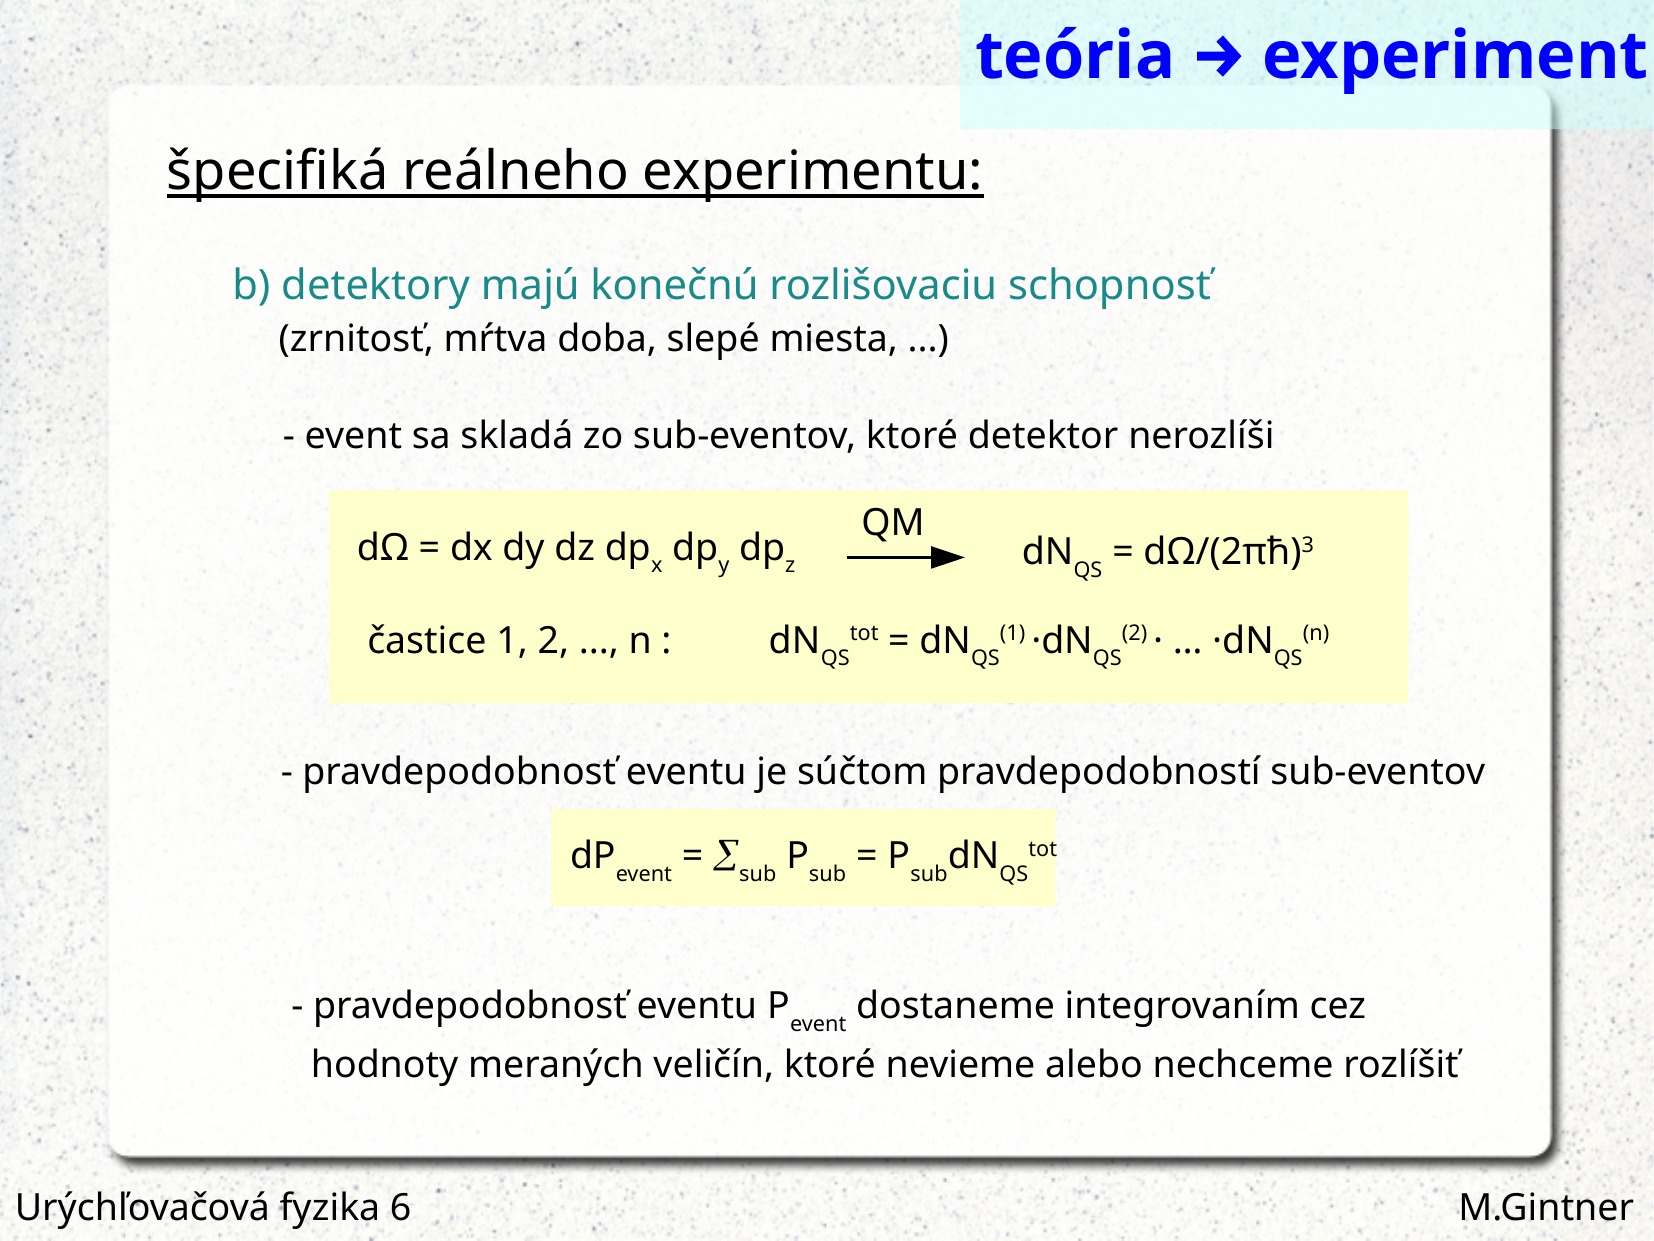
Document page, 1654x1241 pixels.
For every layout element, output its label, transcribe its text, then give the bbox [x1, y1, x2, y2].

text_box - pravdepodobnosť eventu Pevent dostaneme integrovaním cez hodnoty meraných veličín, ktoré nevieme alebo nechceme rozlíšiť [276, 971, 1468, 1099]
text_box - pravdepodobnosť eventu je súčtom pravdepodobností sub-eventov [266, 737, 1480, 805]
text_box QM [846, 487, 943, 555]
picture [0, 0, 1654, 1241]
text_box teória → experiment [960, 0, 1651, 130]
text_box [551, 808, 1056, 906]
text_box dNQS = dΩ/(2πħ)3 [1007, 517, 1351, 593]
text_box Urýchľovačová fyzika 6 [0, 1173, 445, 1241]
text_box M.Gintner [1443, 1173, 1654, 1241]
text_box b) detektory majú konečnú rozlišovaciu schopnosť [217, 247, 1223, 321]
text_box častice 1, 2, ..., n : dNQStot = dNQS(1) ·dNQS(2) · … ·dNQS(n) [352, 605, 1399, 681]
text_box - event sa skladá zo sub-eventov, ktoré detektor nerozlíši [268, 401, 1309, 469]
text_box dΩ = dx dy dz dpx dpy dpz [342, 513, 818, 588]
text_box [329, 489, 1409, 704]
text_box špecifiká reálneho experimentu: [152, 124, 991, 215]
text_box (zrnitosť, mŕtva doba, slepé miesta, ...) [263, 304, 976, 372]
text_box dPevent = sub Psub = PsubdNQStot [555, 821, 1066, 897]
